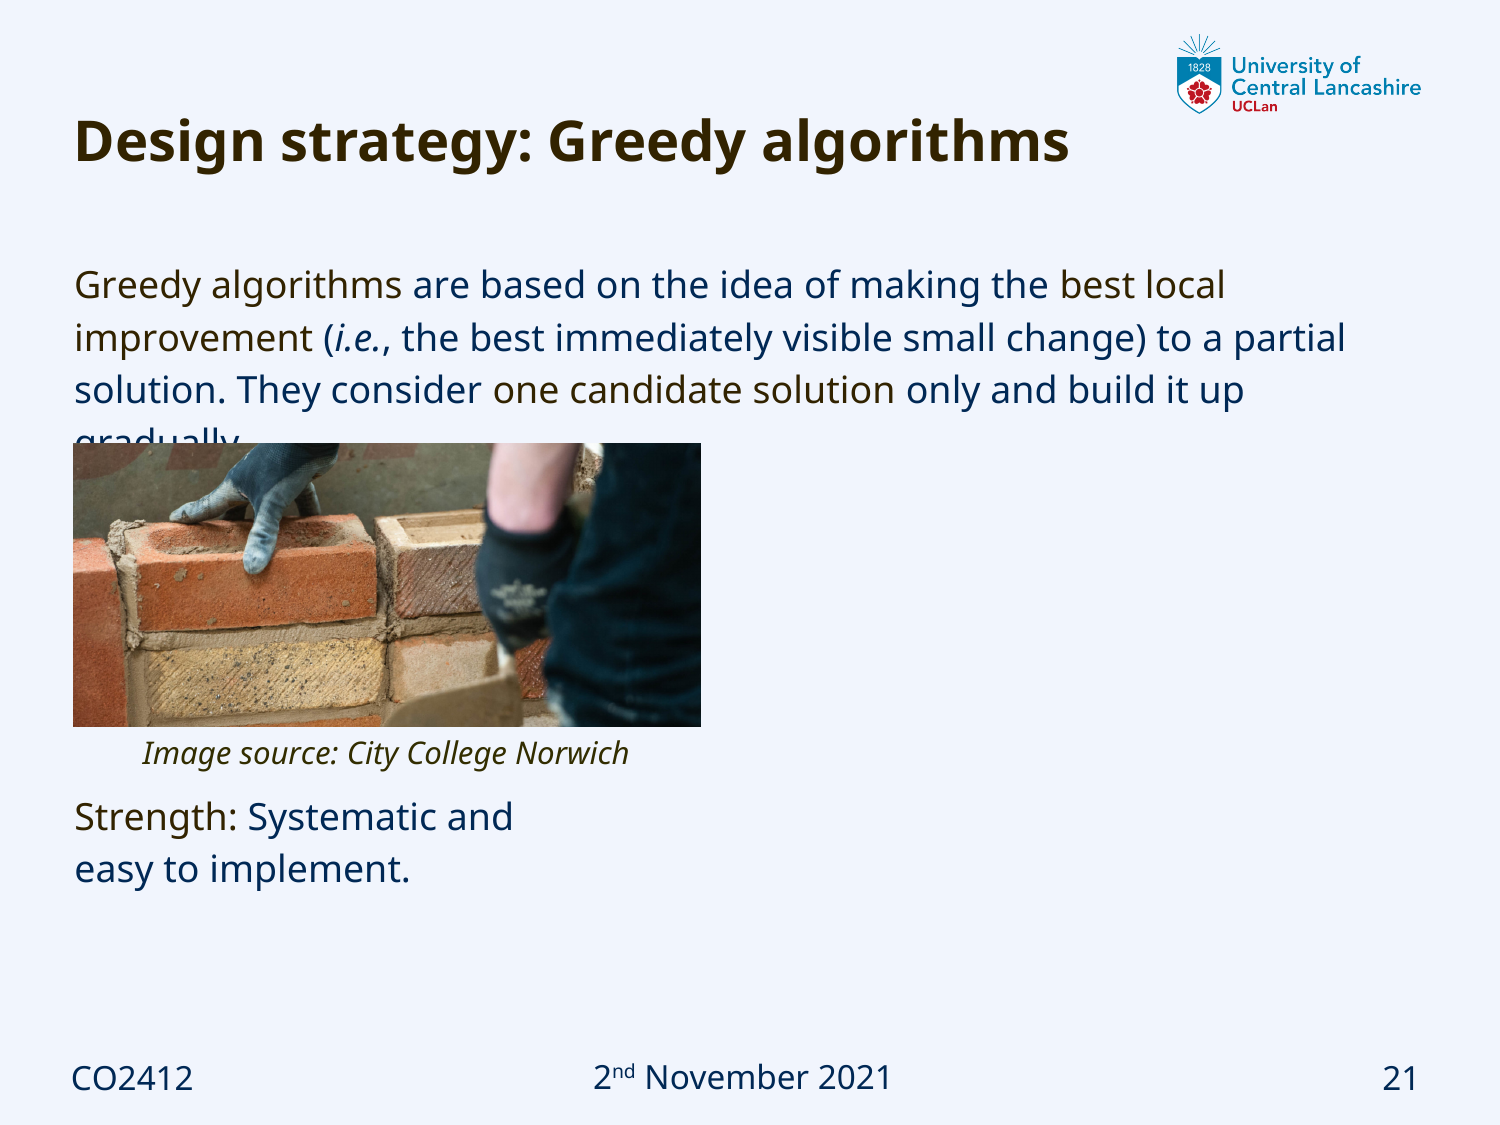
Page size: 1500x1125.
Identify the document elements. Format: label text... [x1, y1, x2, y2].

picture [1177, 34, 1421, 93]
text_box Strength: Systematic and easy to implement. [59, 777, 1435, 1038]
text_box Image source: City College Norwich [95, 725, 679, 777]
text_box Greedy algorithms are based on the idea of making the best local improvement (i.e., the best immediately visible small change) to a partial solution. They consider one candidate solution only and build it up gradually. [59, 246, 1435, 547]
title Design strategy: Greedy algorithms [58, 93, 1475, 186]
picture [73, 443, 701, 727]
